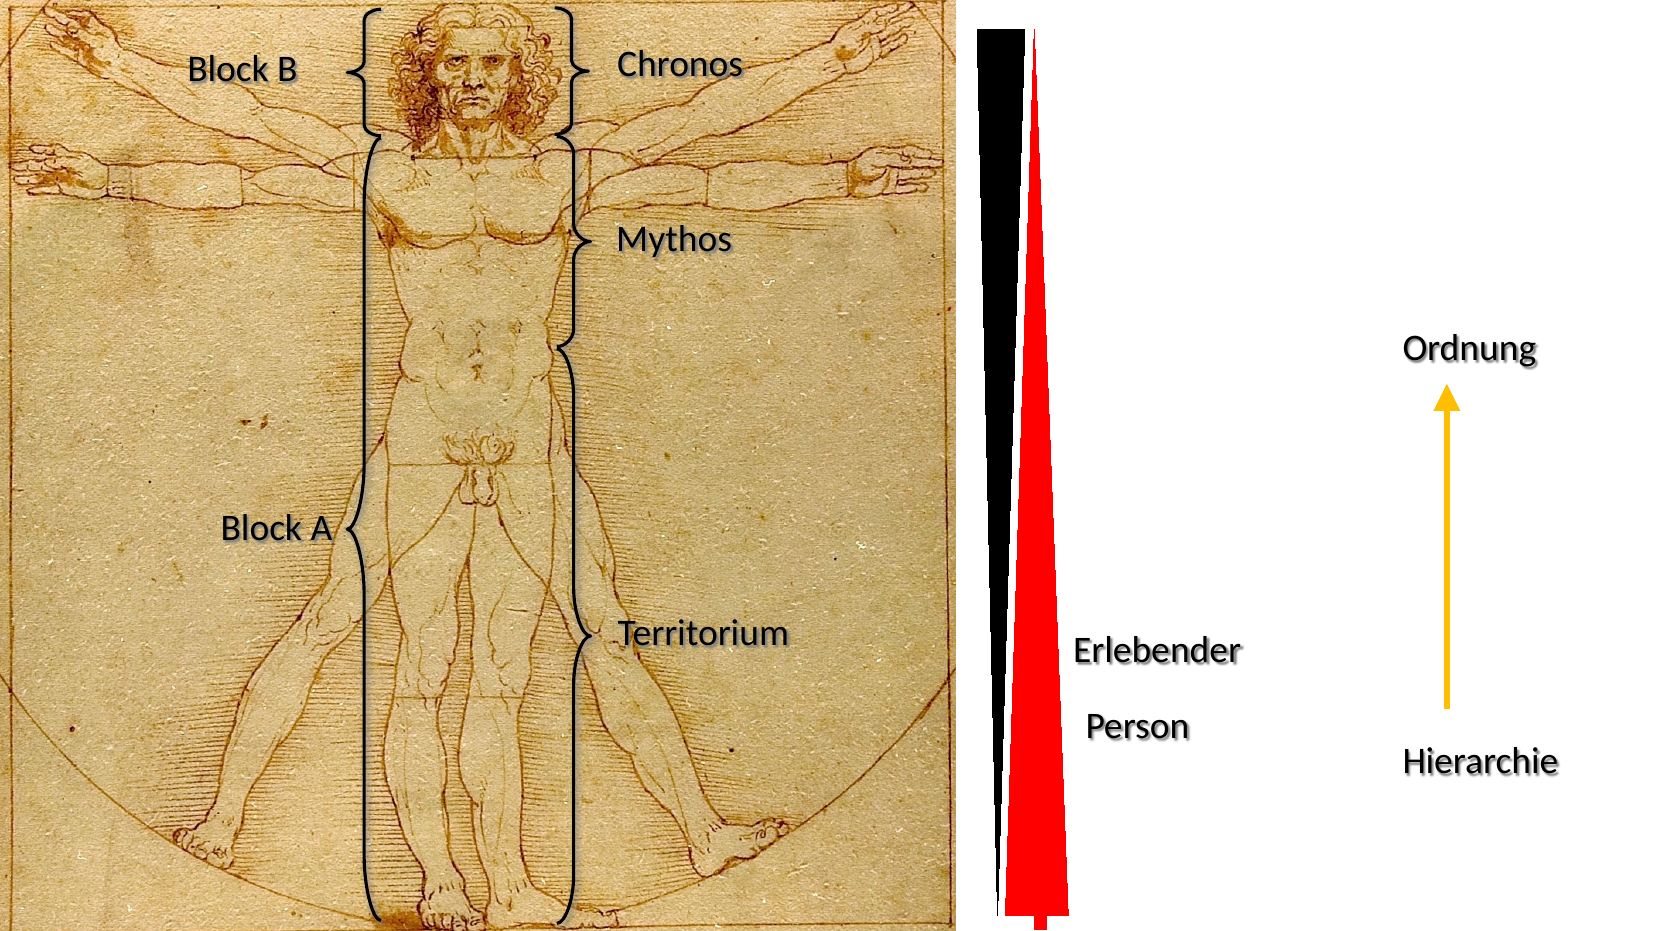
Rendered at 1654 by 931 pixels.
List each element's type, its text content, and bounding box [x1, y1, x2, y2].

text_box Territorium [602, 609, 805, 663]
text_box Block A [205, 504, 348, 557]
text_box Person [1070, 702, 1397, 831]
text_box Ordnung [1387, 324, 1552, 378]
text_box Erlebender [1058, 626, 1257, 679]
text_box Hierarchie [1387, 738, 1574, 791]
text_box Chronos [602, 40, 759, 94]
text_box Block B [172, 46, 313, 99]
text_box [977, 29, 1025, 916]
text_box [1005, 29, 1069, 916]
picture [0, 0, 956, 931]
text_box Mythos [601, 215, 748, 269]
